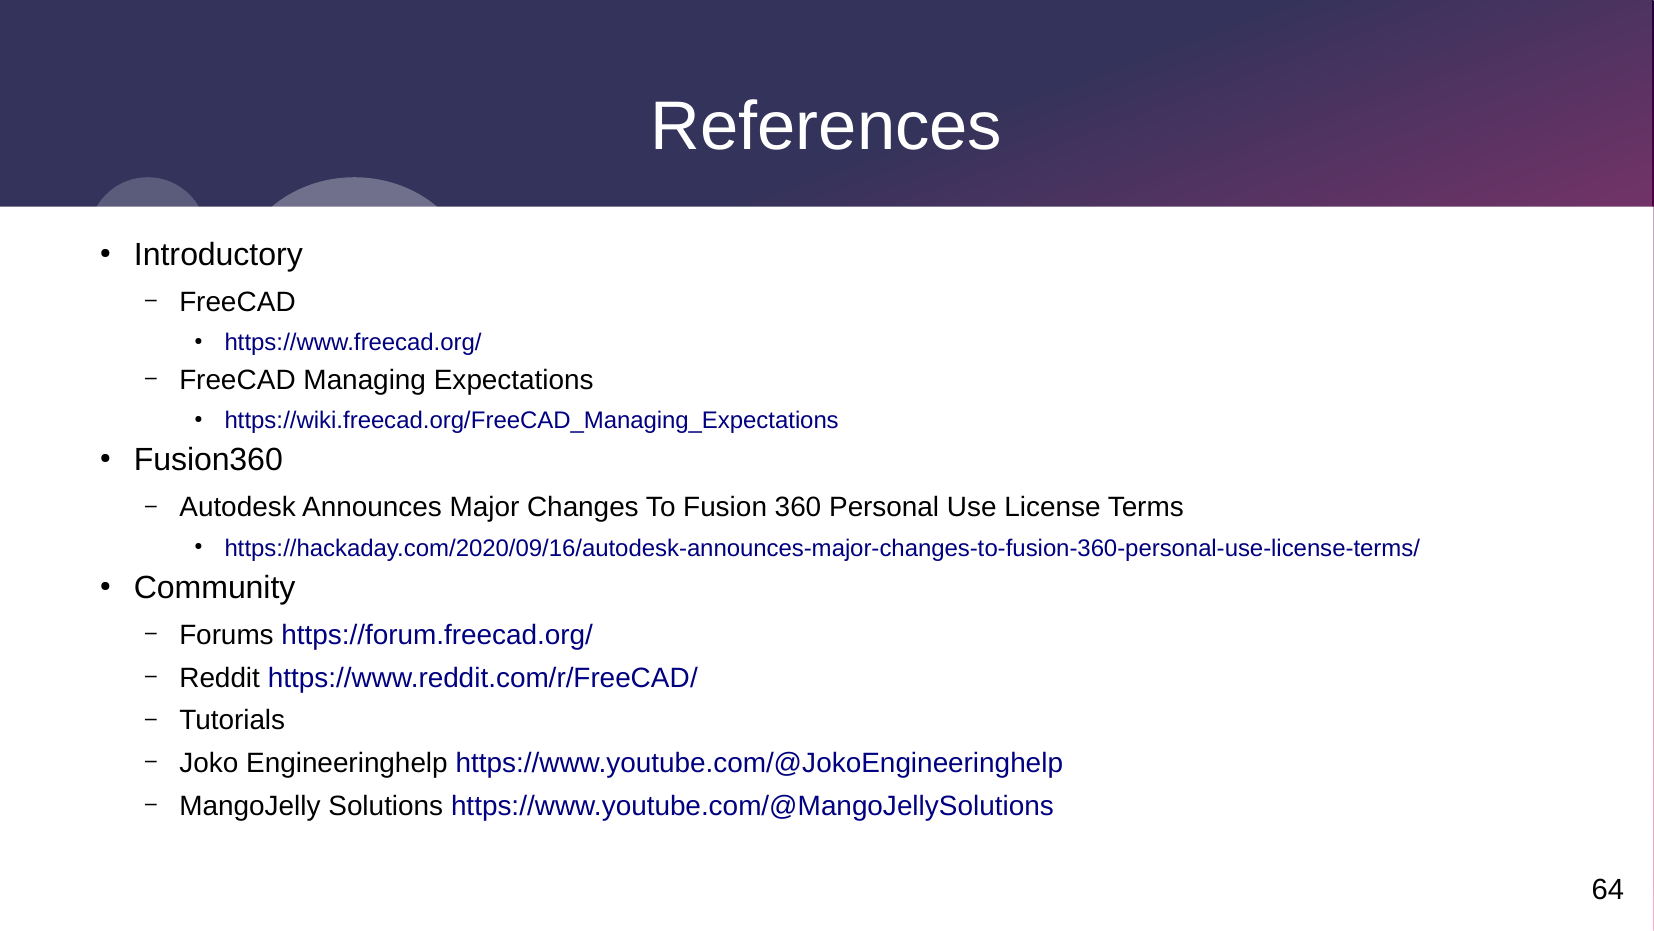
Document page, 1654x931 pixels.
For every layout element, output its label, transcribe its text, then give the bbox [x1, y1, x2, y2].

title References [88, 44, 1565, 207]
list Introductory FreeCAD https://www.freecad.org/ FreeCAD Managing Expectations https://wiki.freecad.org/FreeCAD_Managing_Expectations Fusion360 Autodesk Announces Major Changes To Fusion 360 Personal Use License Terms https://hackaday.com/2020/09/16/autodesk-announces-major-changes-to-fusion-360-personal-use-license-terms/ Community Forums https://forum.freecad.org/ Reddit https://www.reddit.com/r/FreeCAD/ Tutorials Joko Engineeringhelp https://www.youtube.com/@JokoEngineeringhelp MangoJelly Solutions https://www.youtube.com/@MangoJellySolutions [88, 236, 1565, 827]
